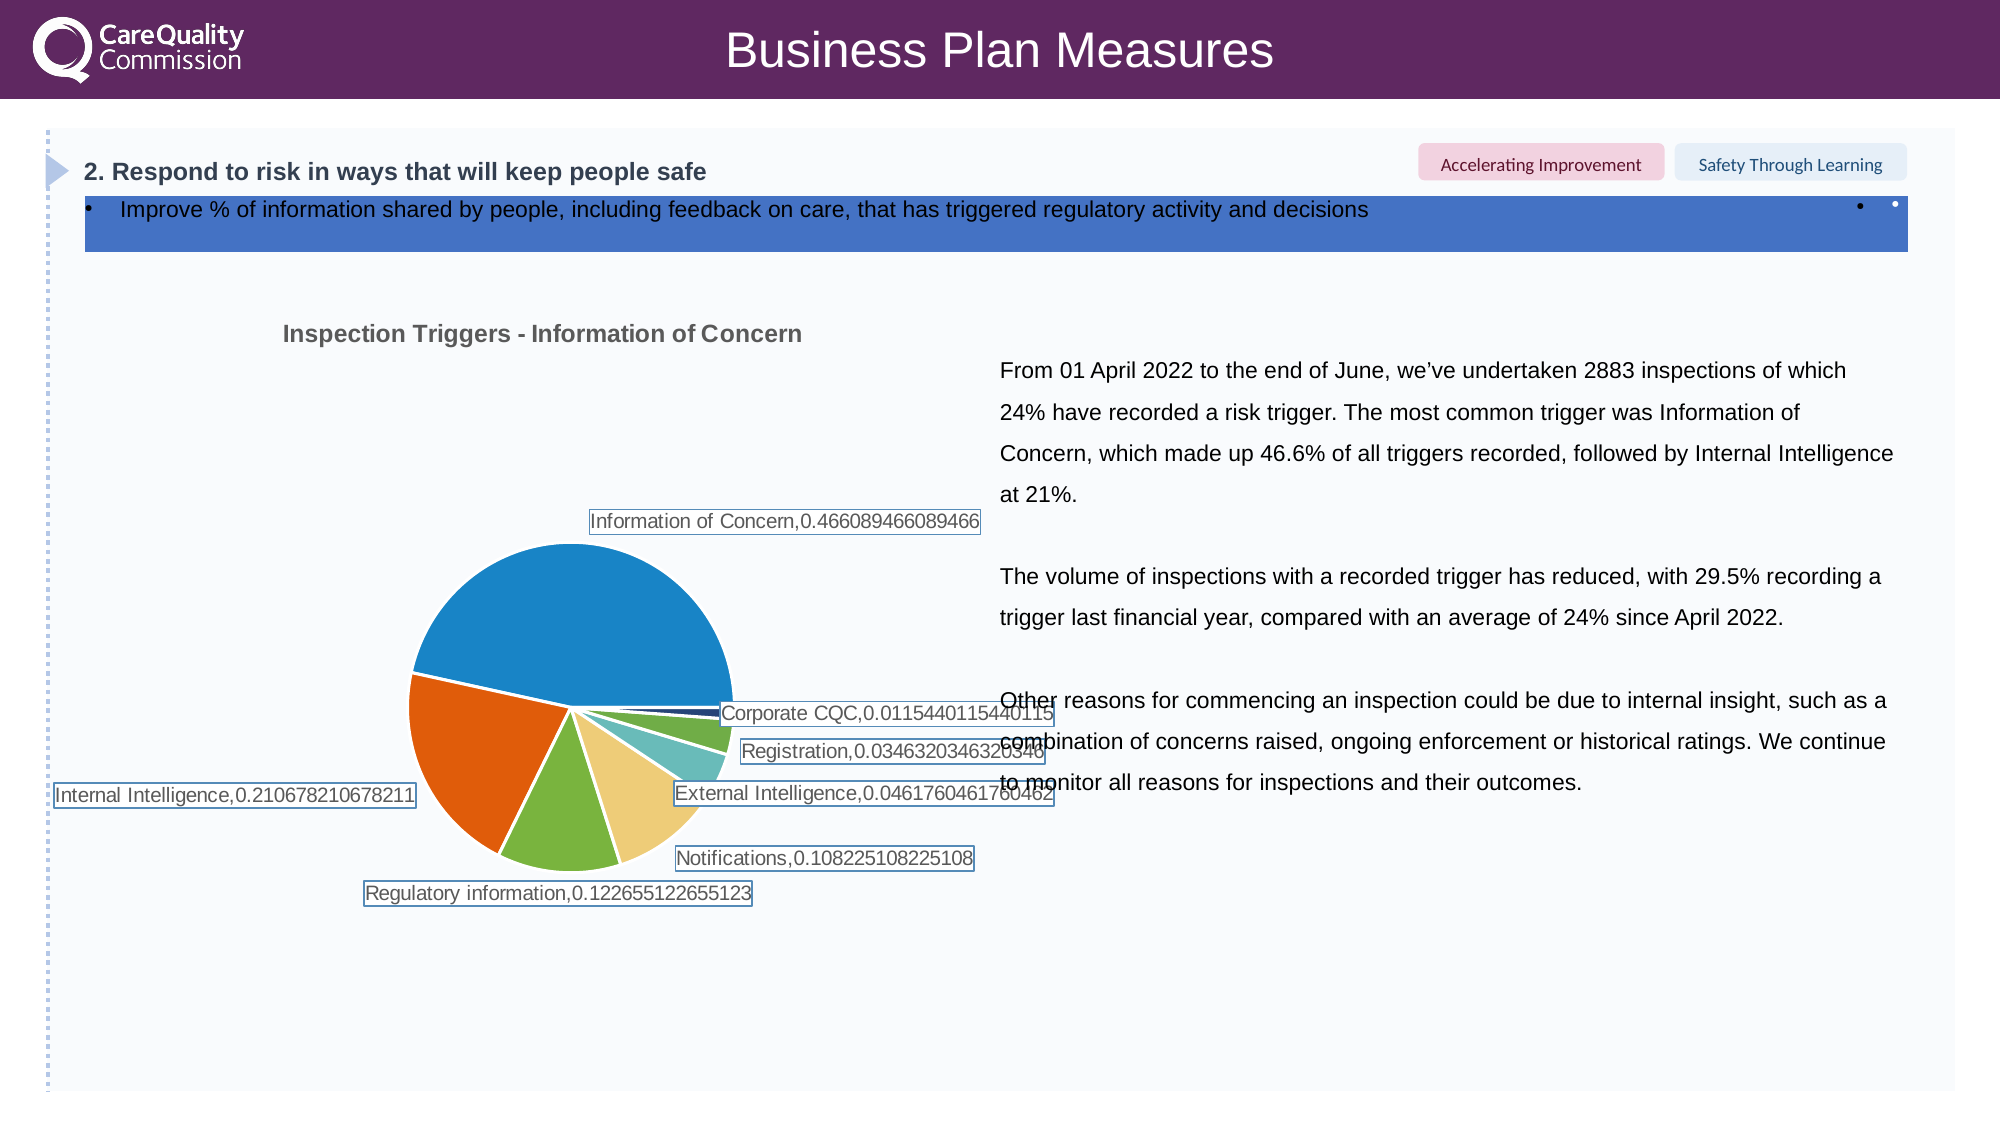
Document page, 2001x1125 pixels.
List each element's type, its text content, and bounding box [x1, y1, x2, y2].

picture [32, 16, 245, 84]
table_header  [1848, 196, 1908, 252]
table_header Improve % of information shared by people, including feedback on care, that has triggered regulatory activity and decisions [85, 196, 1848, 252]
text_box Accelerating Improvement [1418, 143, 1665, 181]
text_box Business Plan Measures [641, 9, 1358, 86]
text_box [45, 128, 1955, 1091]
text_box 2. Respond to risk in ways that will keep people safe [69, 147, 984, 194]
text_box From 01 April 2022 to the end of June, we’ve undertaken 2883 inspections of which 24% have recorded a risk trigger. The most common trigger was Information of Concern, which made up 46.6% of all triggers recorded, followed by Internal Intelligence at 21%. The volume of inspections with a recorded trigger has reduced, with 29.5% recording a trigger last financial year, compared with an average of 24% since April 2022. Other reasons for commencing an inspection could be due to internal insight, such as a combination of concerns raised, ongoing enforcement or historical ratings. We continue to monitor all reasons for inspections and their outcomes. [984, 334, 1915, 845]
text_box [0, 0, 2000, 99]
text_box Safety Through Learning [1674, 143, 1908, 181]
chart [32, 290, 1066, 1061]
